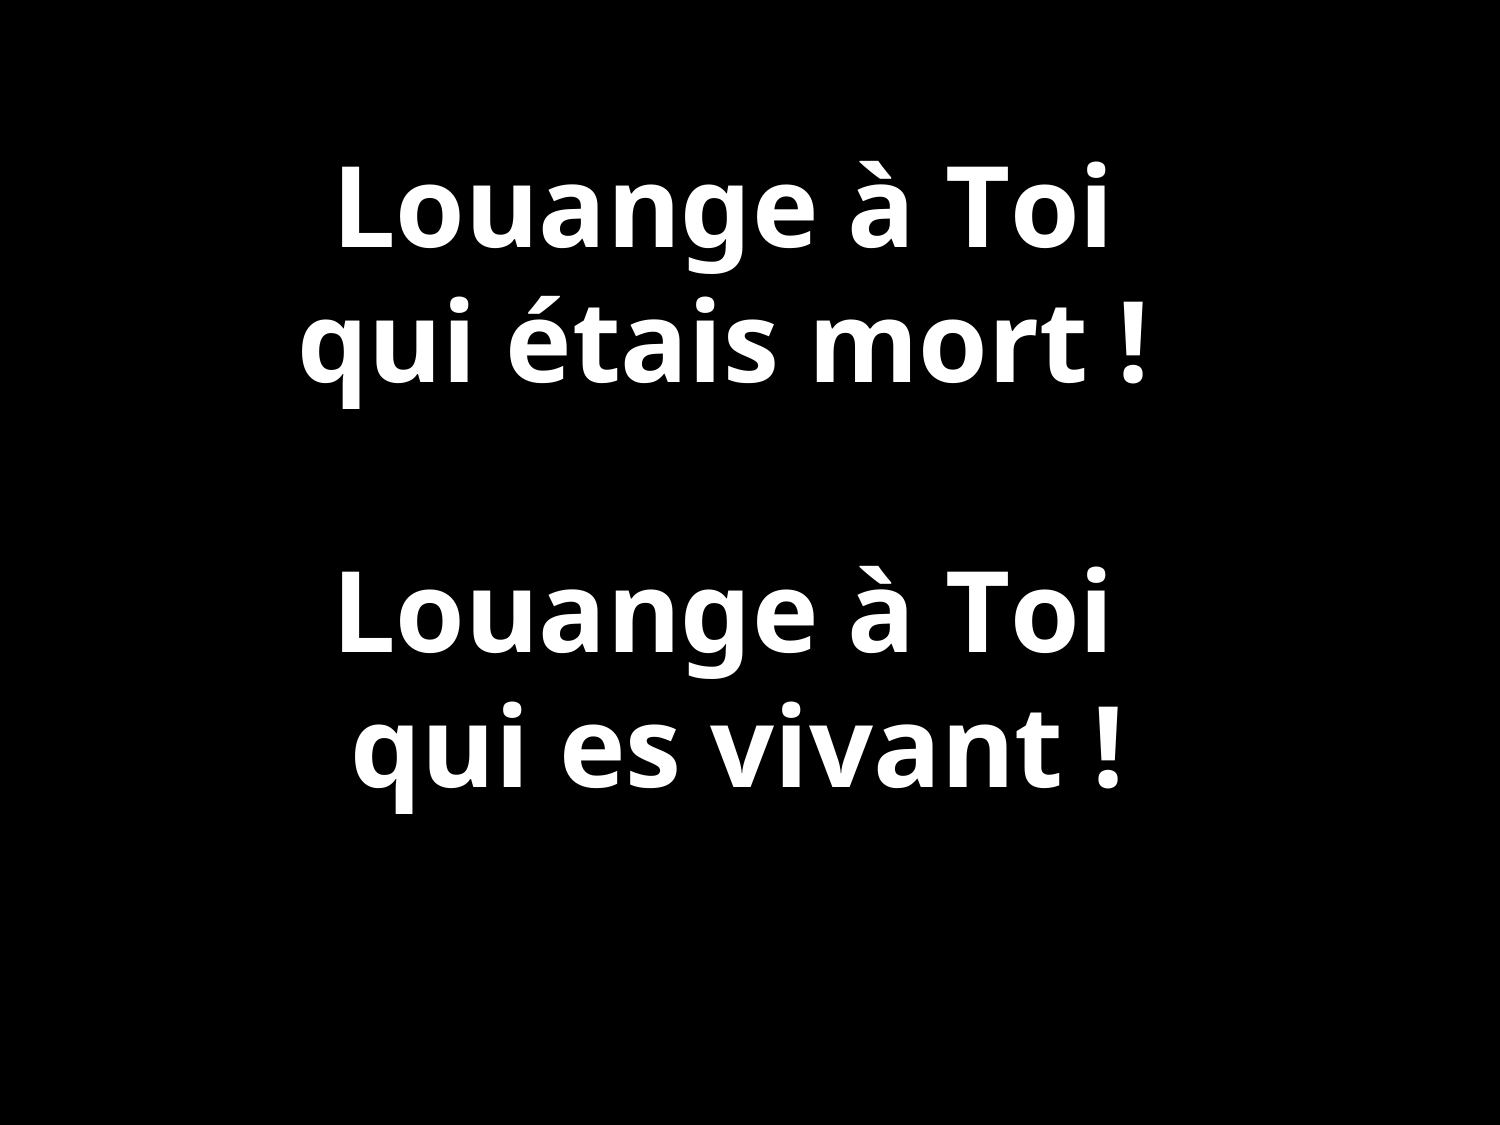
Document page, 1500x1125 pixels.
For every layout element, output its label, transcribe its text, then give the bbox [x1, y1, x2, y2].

title Louange à Toi qui étais mort ! Louange à Toi qui es vivant ! [0, 23, 1477, 1087]
